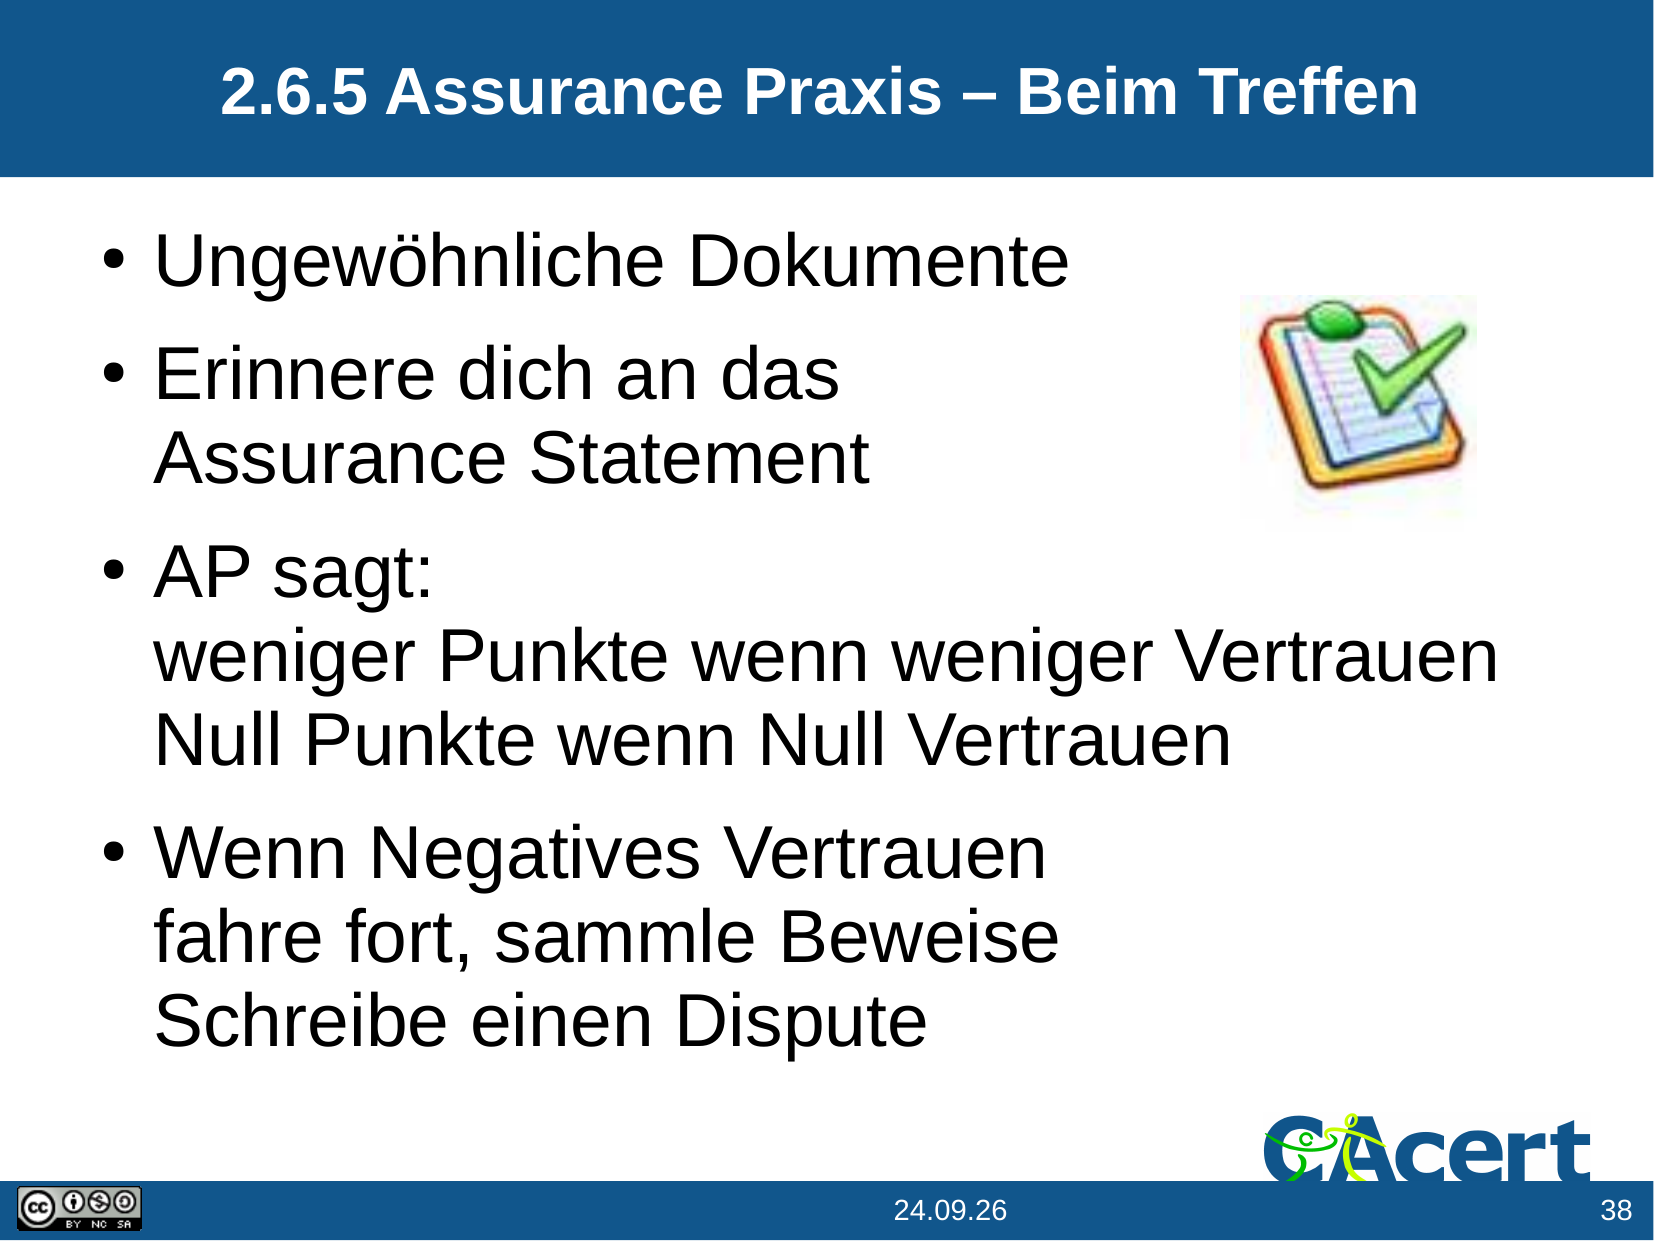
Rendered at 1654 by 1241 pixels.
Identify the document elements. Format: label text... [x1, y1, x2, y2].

list Ungewöhnliche Dokumente Erinnere dich an das Assurance Statement AP sagt: weniger Punkte wenn weniger Vertrauen Null Punkte wenn Null Vertrauen Wenn Negatives Vertrauen fahre fort, sammle Beweise Schreibe einen Dispute [82, 218, 1571, 1091]
picture [1263, 1112, 1591, 1181]
picture [1240, 295, 1477, 532]
title 2.6.5 Assurance Praxis – Beim Treffen [76, 17, 1565, 166]
picture [17, 1186, 142, 1231]
